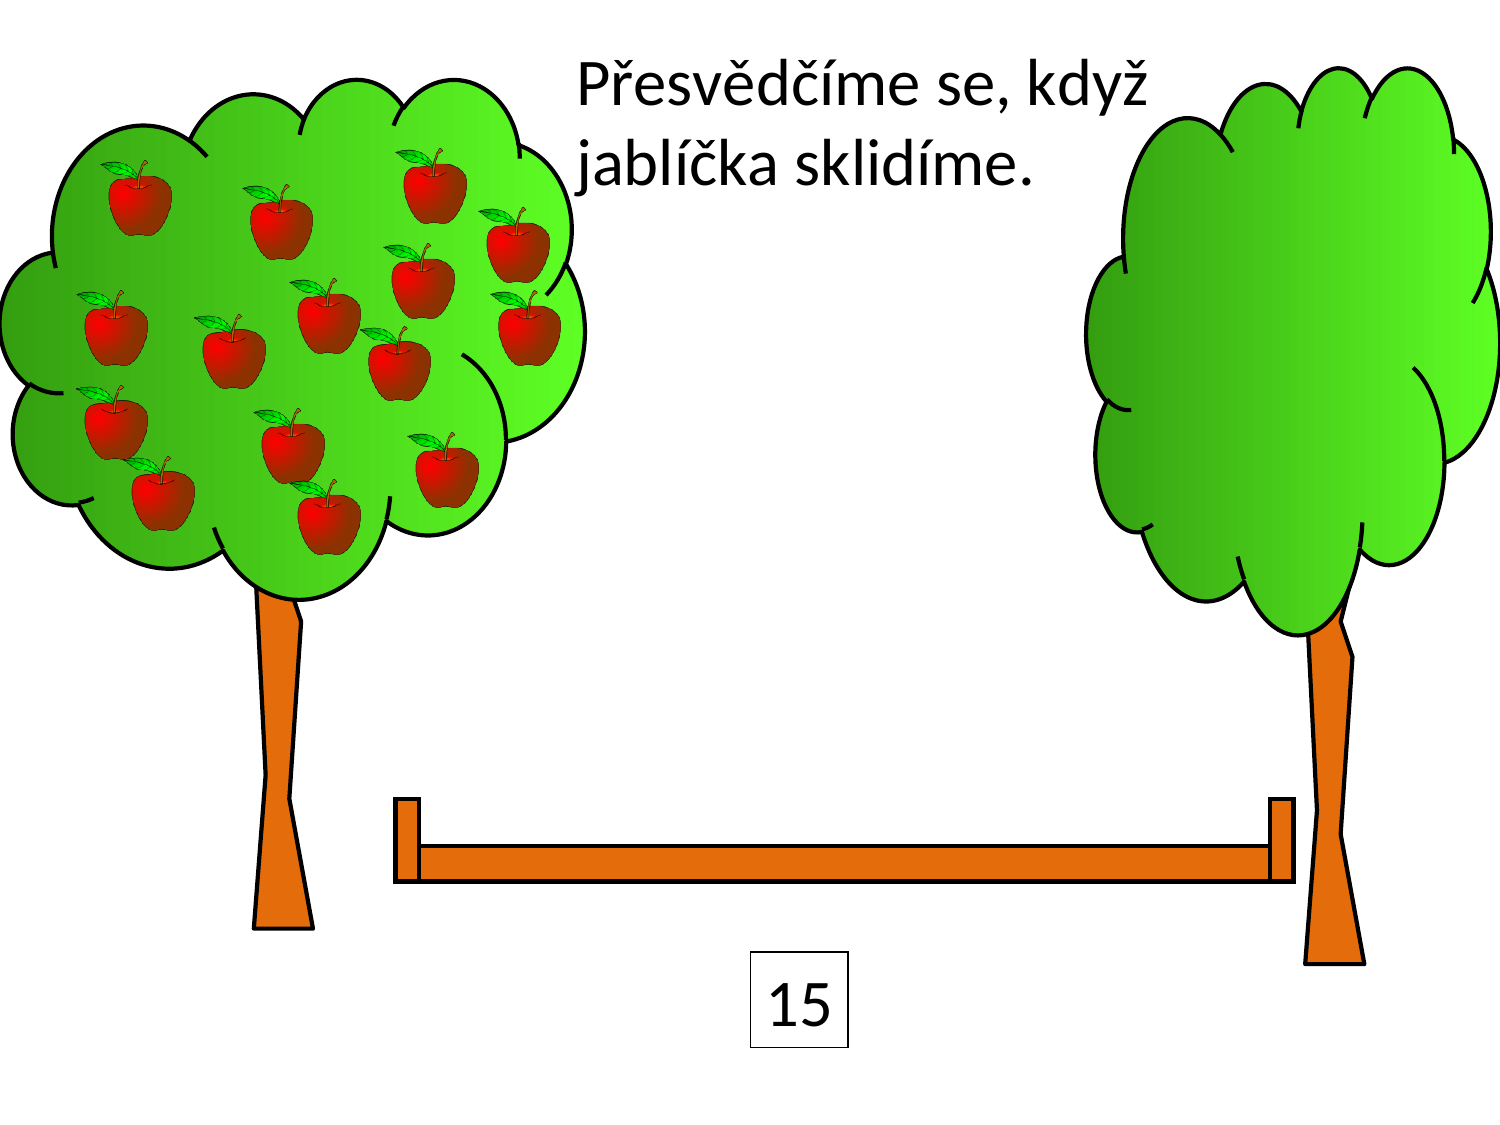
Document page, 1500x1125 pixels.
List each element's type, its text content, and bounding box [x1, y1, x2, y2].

text_box [1086, 68, 1500, 965]
text_box Přesvědčíme se, když jablíčka sklidíme. [561, 30, 1165, 207]
picture [490, 290, 561, 366]
picture [194, 314, 266, 390]
picture [100, 160, 172, 236]
text_box [395, 798, 1294, 882]
picture [407, 432, 479, 508]
picture [395, 148, 467, 224]
picture [76, 385, 195, 531]
picture [383, 243, 455, 319]
text_box [0, 79, 585, 929]
picture [289, 278, 431, 401]
picture [478, 207, 550, 283]
picture [76, 290, 148, 366]
text_box 15 [750, 952, 848, 1048]
picture [242, 184, 313, 260]
picture [253, 408, 361, 555]
